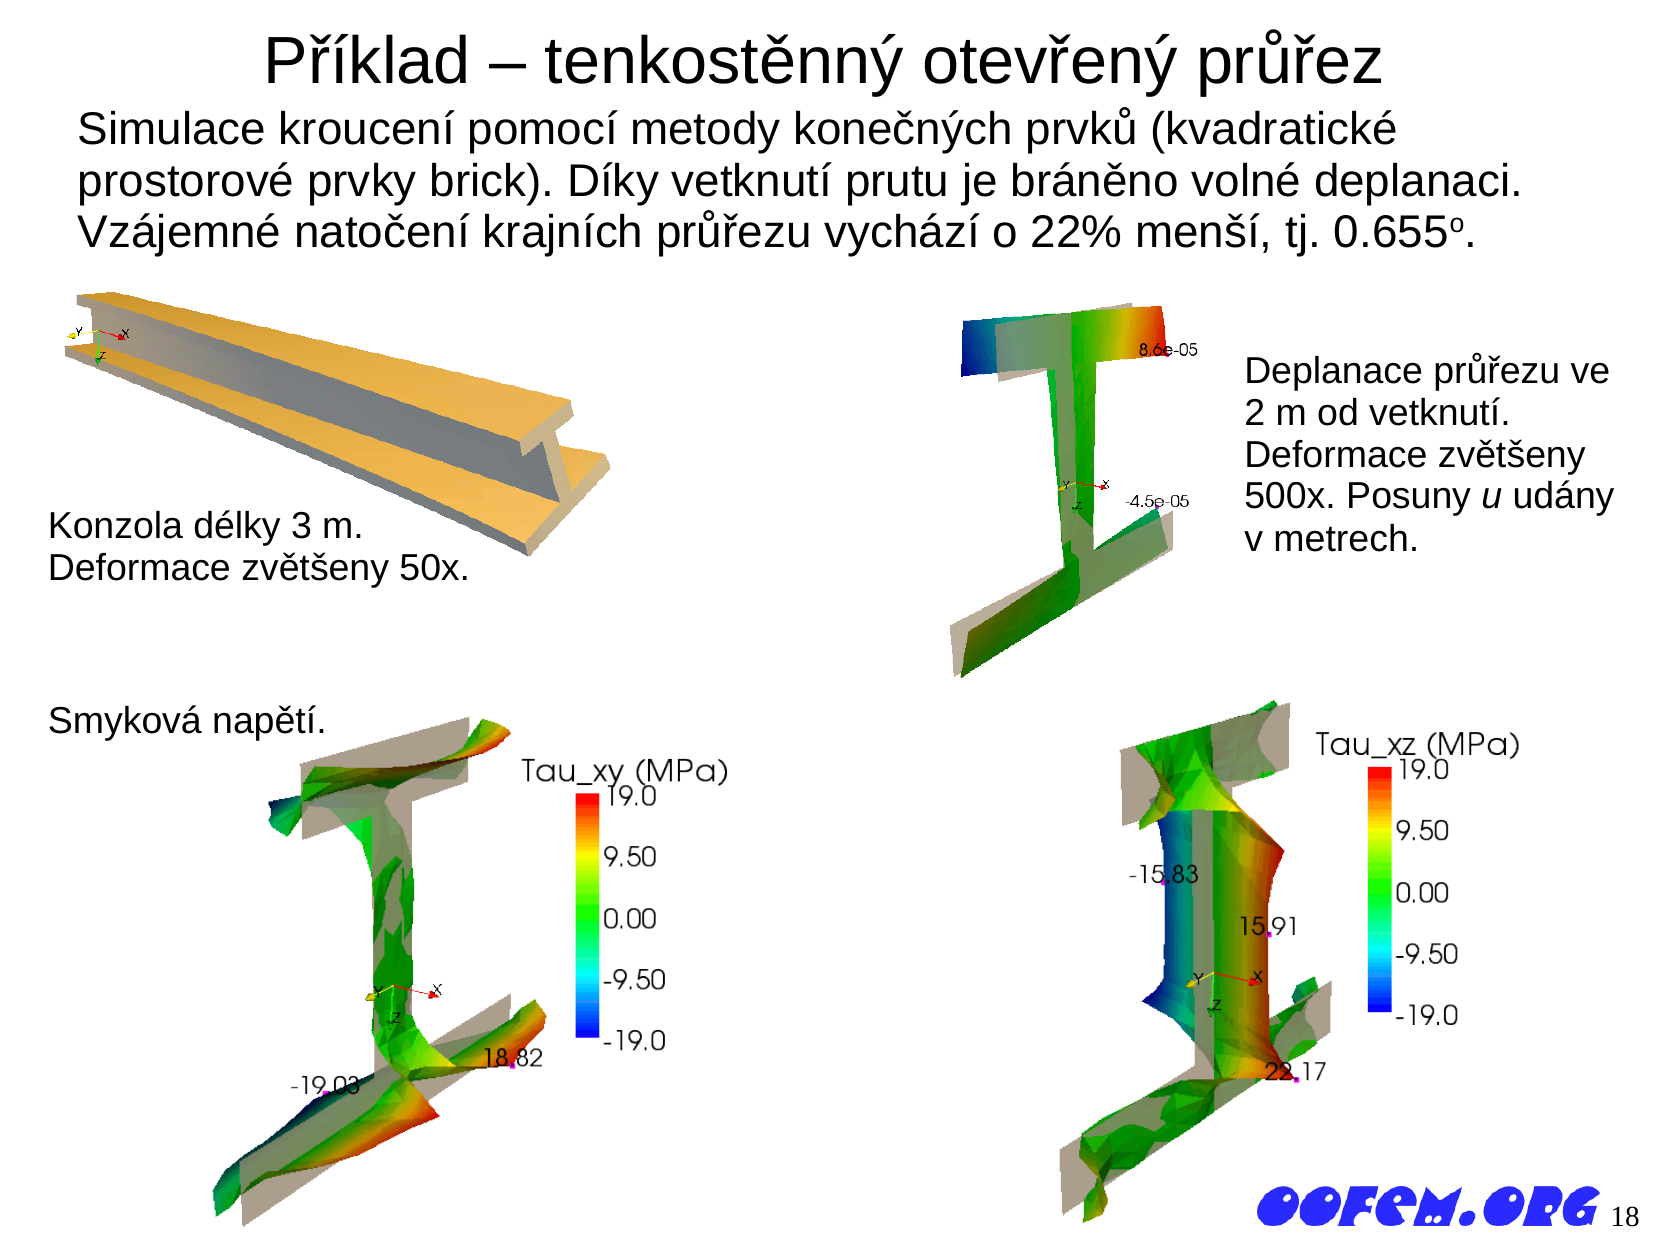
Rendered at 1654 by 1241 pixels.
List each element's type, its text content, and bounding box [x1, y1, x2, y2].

text_box Konzola délky 3 m. Deformace zvětšeny 50x. [33, 496, 526, 605]
text_box Smyková napětí. [33, 691, 409, 754]
picture [935, 299, 1201, 678]
title Příklad – tenkostěnný otevřený průřez [37, 8, 1613, 113]
picture [1048, 694, 1600, 1226]
text_box Simulace kroucení pomocí metody konečných prvků (kvadratické prostorové prvky brick). Díky vetknutí prutu je bráněno volné deplanaci. Vzájemné natočení krajních průřezu vychází o 22% menší, tj. 0.655o. [63, 96, 1576, 282]
picture [204, 699, 733, 1231]
picture [57, 282, 617, 563]
text_box Deplanace průřezu ve 2 m od vetknutí. Deformace zvětšeny 500x. Posuny u udány v metrech. [1229, 341, 1631, 590]
